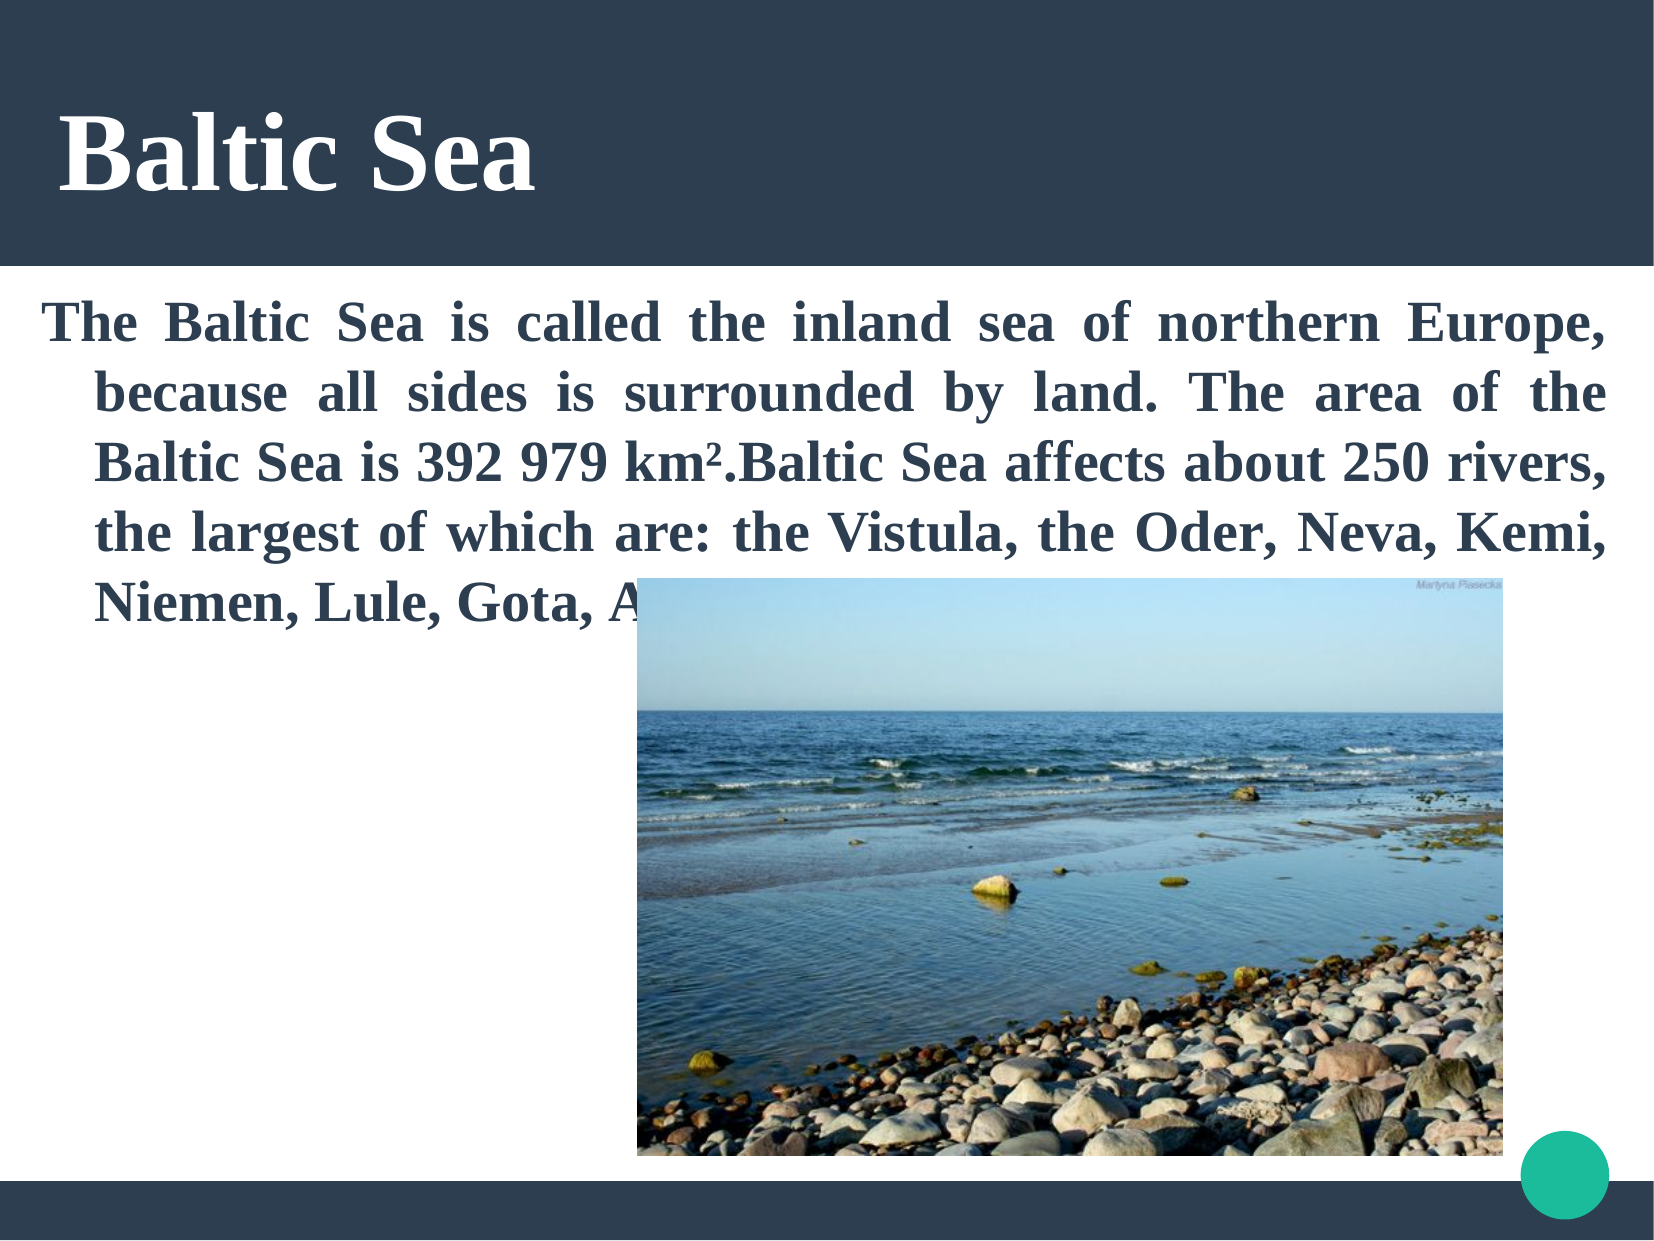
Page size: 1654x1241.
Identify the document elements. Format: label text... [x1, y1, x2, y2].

list The Baltic Sea is called the inland sea of northern Europe, because all sides is surrounded by land. The area of the Baltic Sea is 392 979 km².Baltic Sea affects about 250 rivers, the largest of which are: the Vistula, the Oder, Neva, Kemi, Niemen, Lule, Gota, Angerman and Daugava. [0, 283, 1619, 662]
picture [637, 578, 1503, 1156]
title Baltic Sea [59, 67, 1595, 225]
